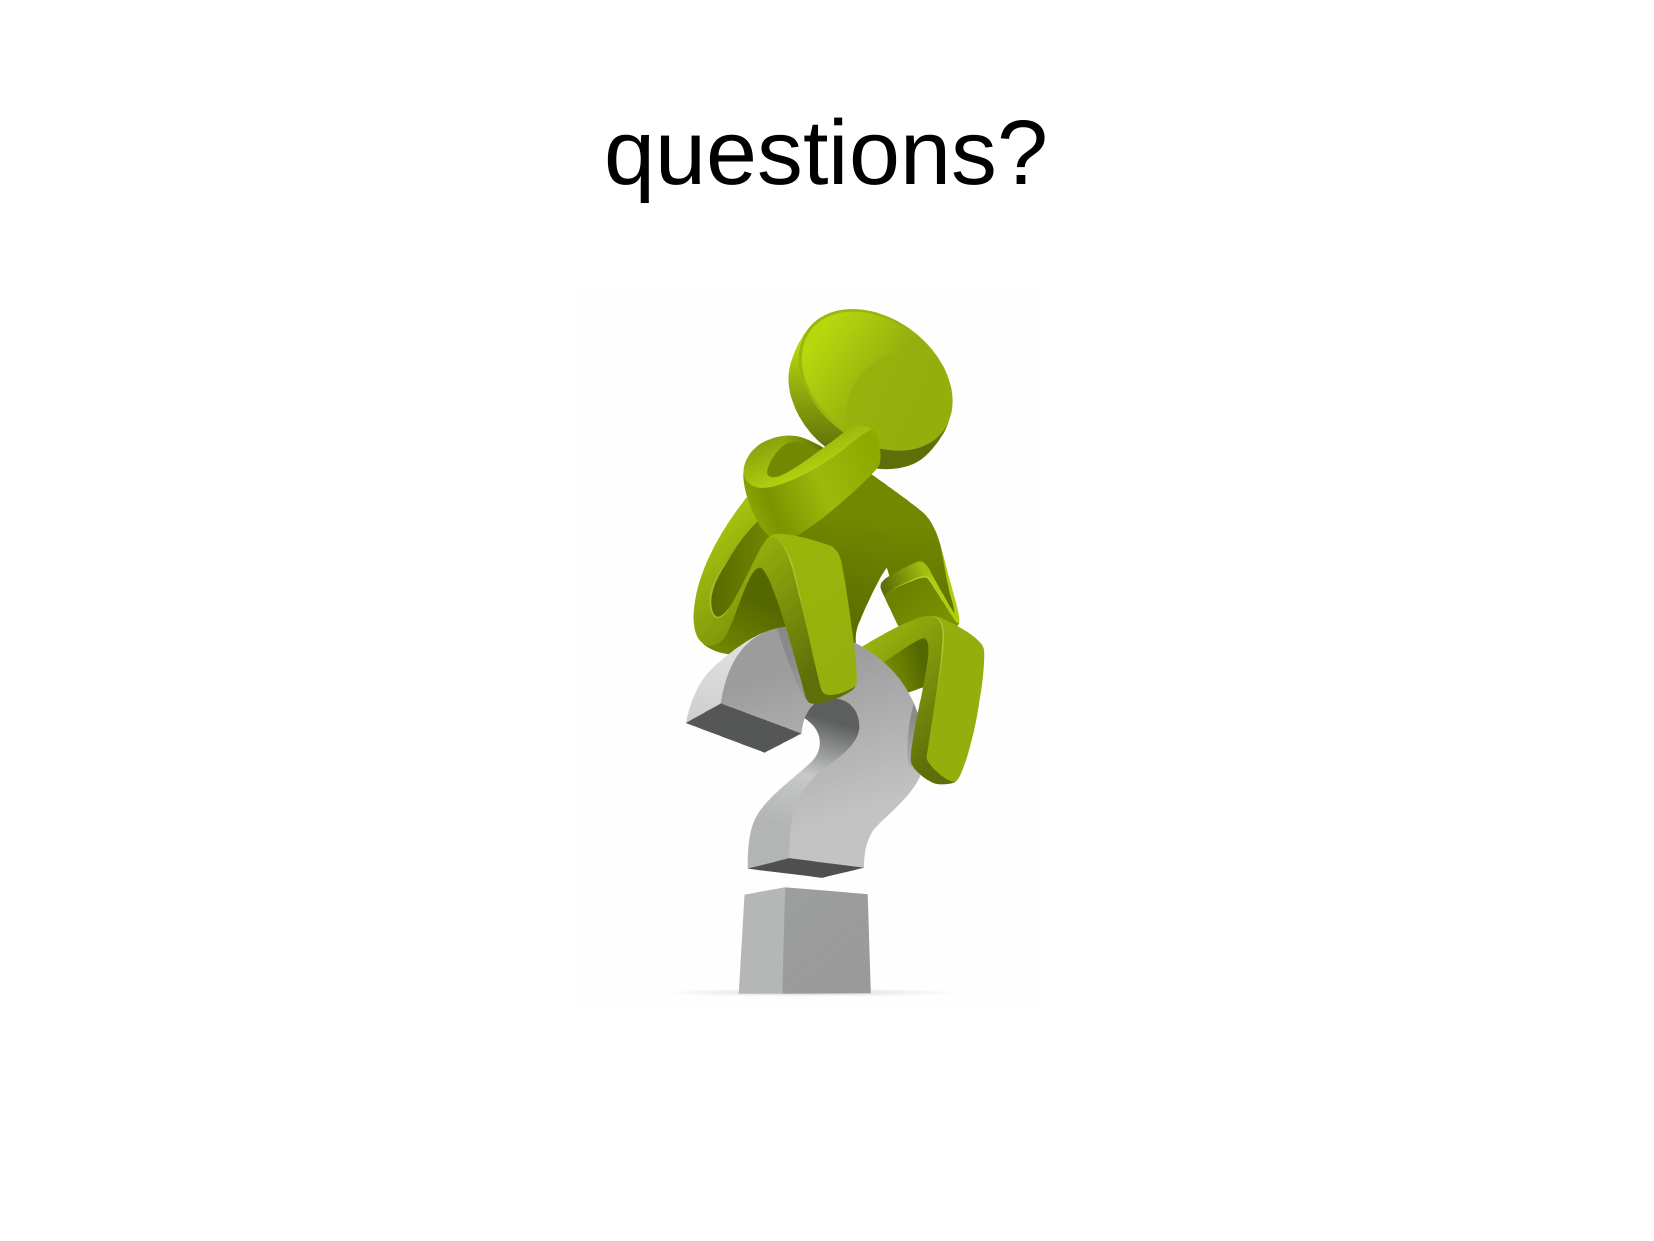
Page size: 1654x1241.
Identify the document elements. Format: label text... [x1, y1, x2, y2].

title questions? [82, 49, 1571, 257]
picture [580, 290, 1041, 1010]
